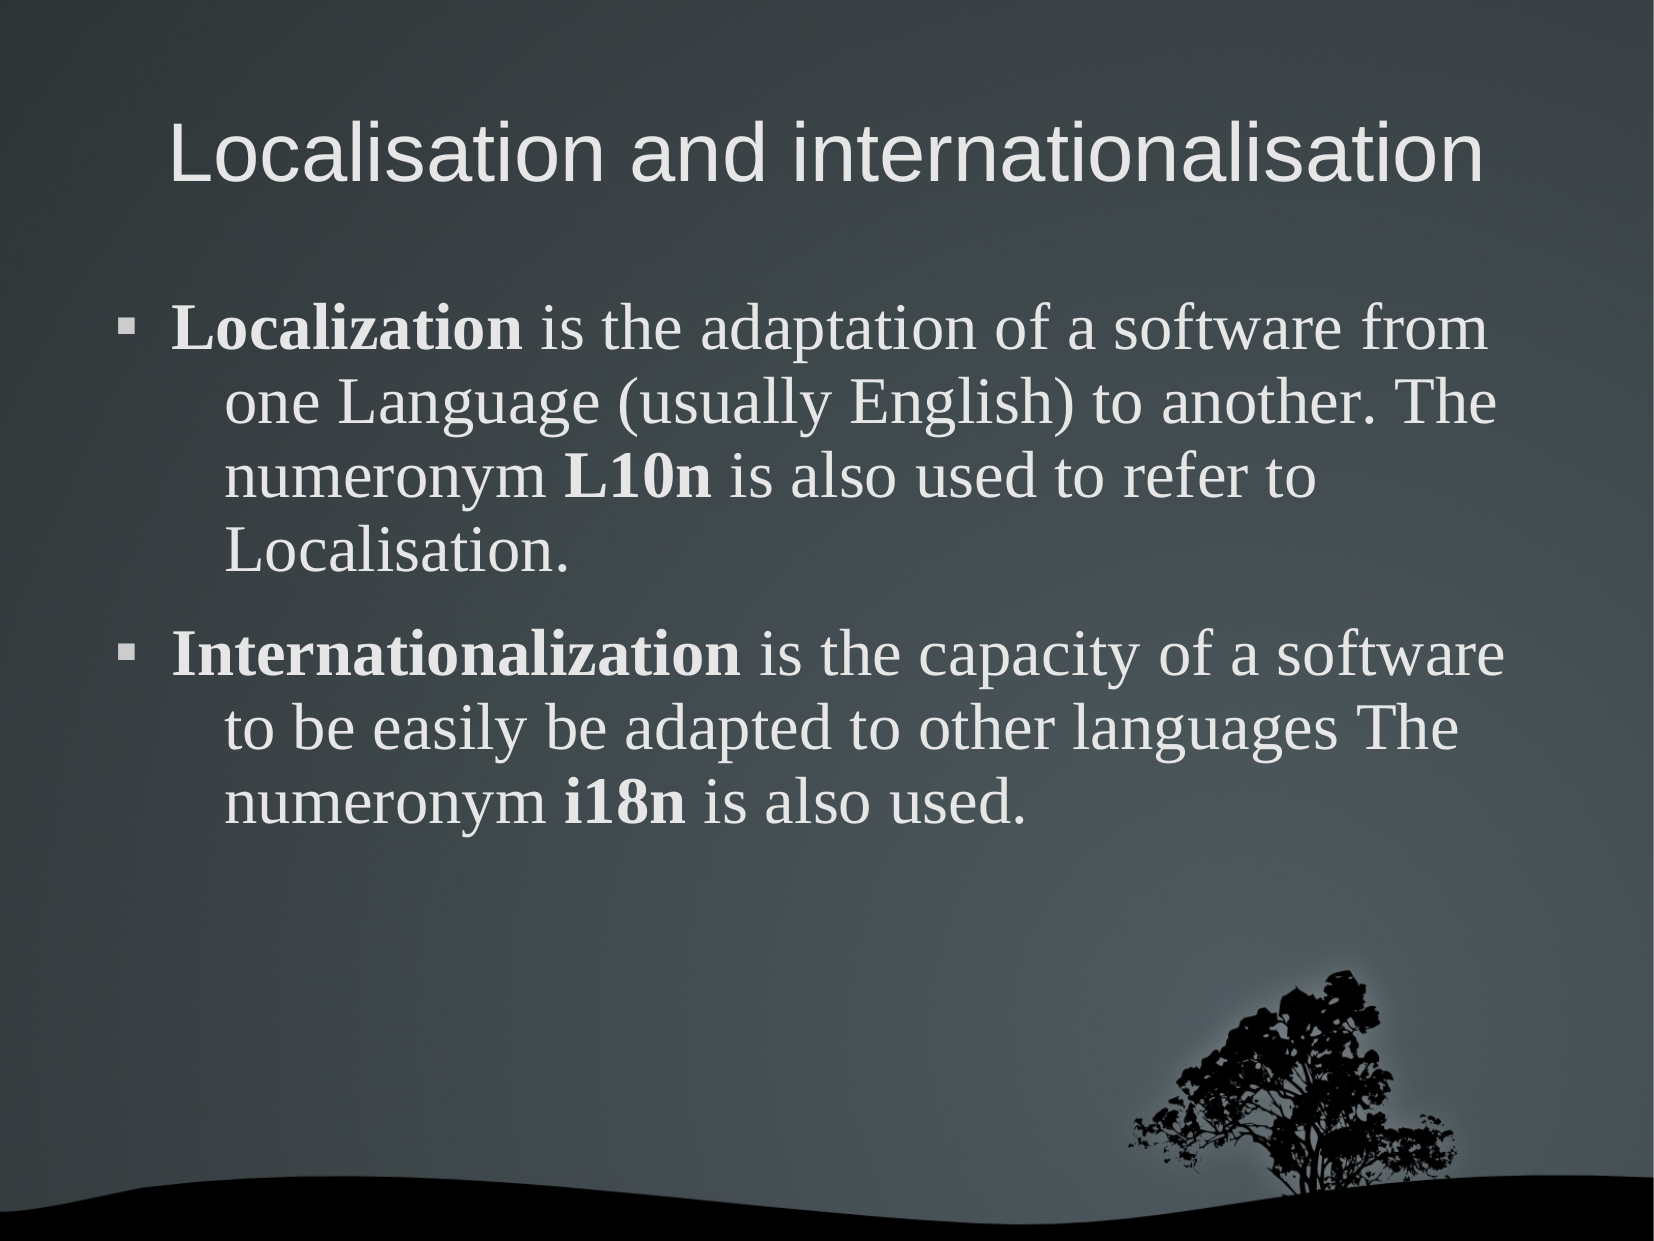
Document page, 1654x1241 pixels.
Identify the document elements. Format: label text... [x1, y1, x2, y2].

list Localization is the adaptation of a software from one Language (usually English) to another. The numeronym L10n is also used to refer to Localisation. Internationalization is the capacity of a software to be easily be adapted to other languages The numeronym i18n is also used. [82, 290, 1571, 1109]
title Localisation and internationalisation [82, 49, 1571, 257]
picture [0, 0, 1654, 1241]
